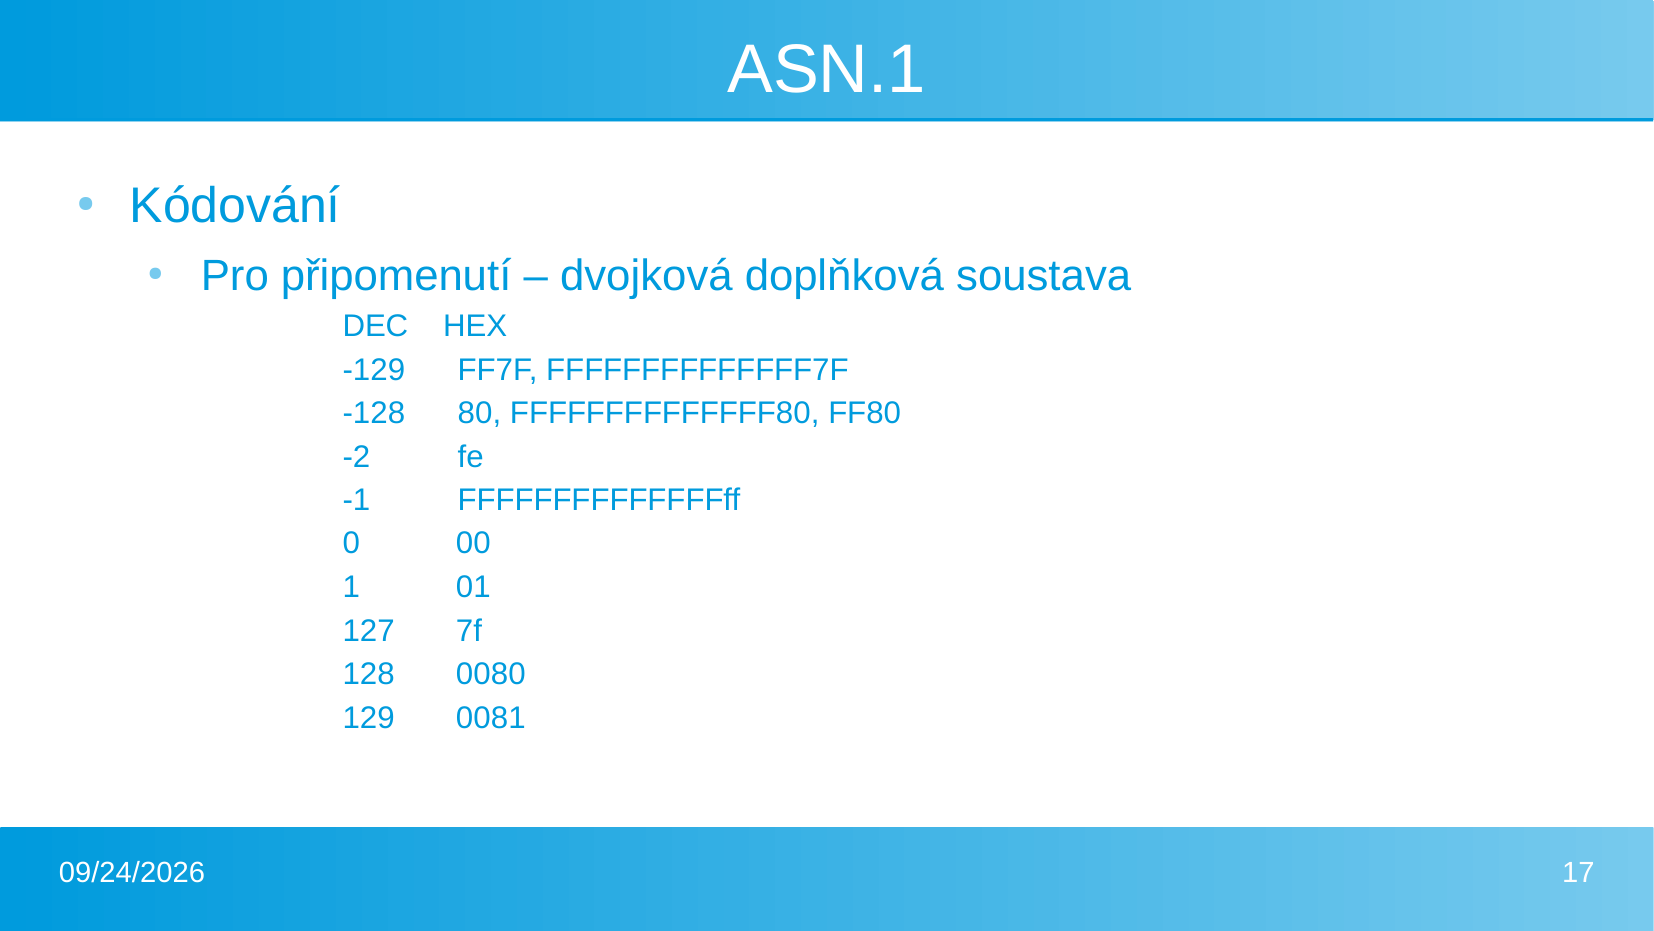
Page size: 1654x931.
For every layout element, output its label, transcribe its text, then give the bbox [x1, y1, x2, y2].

title ASN.1 [59, 29, 1595, 108]
list Kódování Pro připomenutí – dvojková doplňková soustava DEC HEX -129 FF7F, FFFFFFFFFFFFFF7F -128 80, FFFFFFFFFFFFFF80, FF80 -2 fe -1 FFFFFFFFFFFFFFff 0 00 1 01 127 7f 128 0080 129 0081 [59, 177, 1595, 768]
